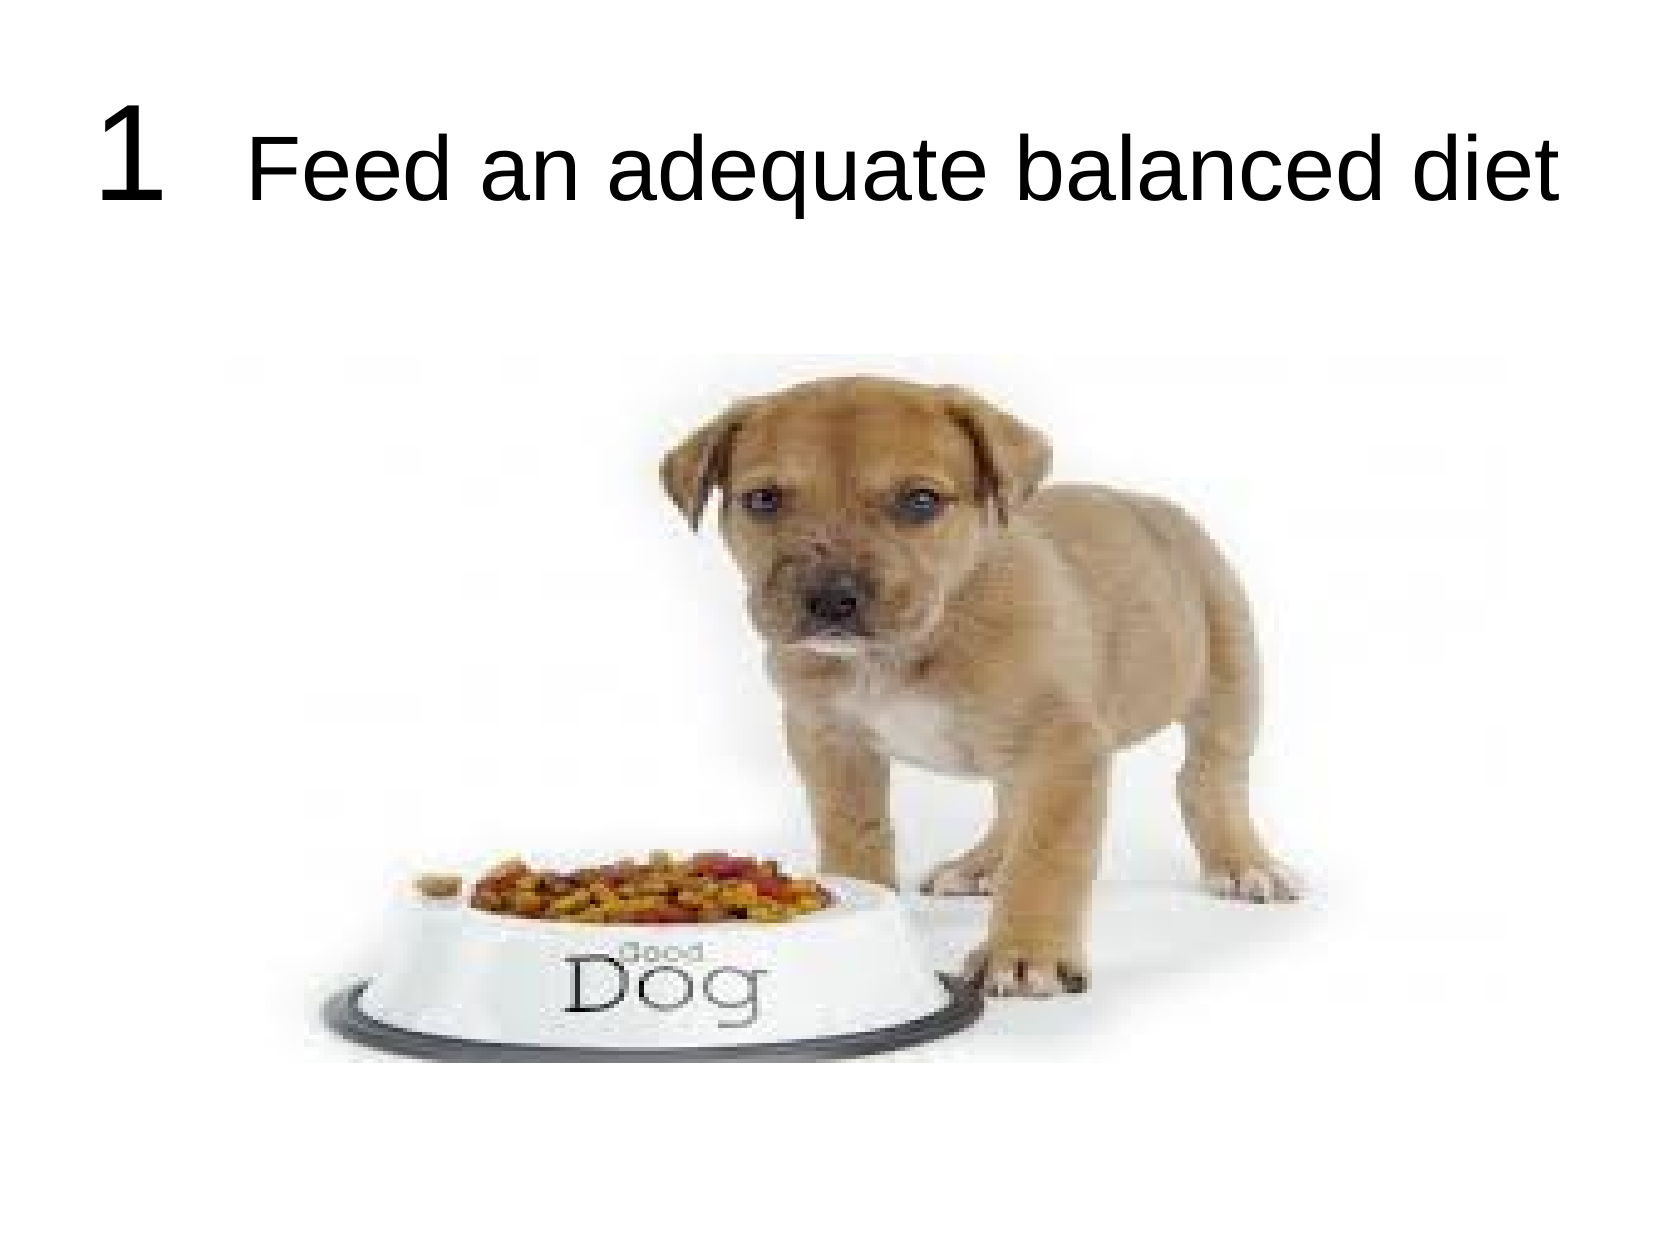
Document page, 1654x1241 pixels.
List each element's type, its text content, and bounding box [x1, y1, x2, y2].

picture [147, 354, 1506, 1063]
title 1 Feed an adequate balanced diet [82, 49, 1571, 257]
